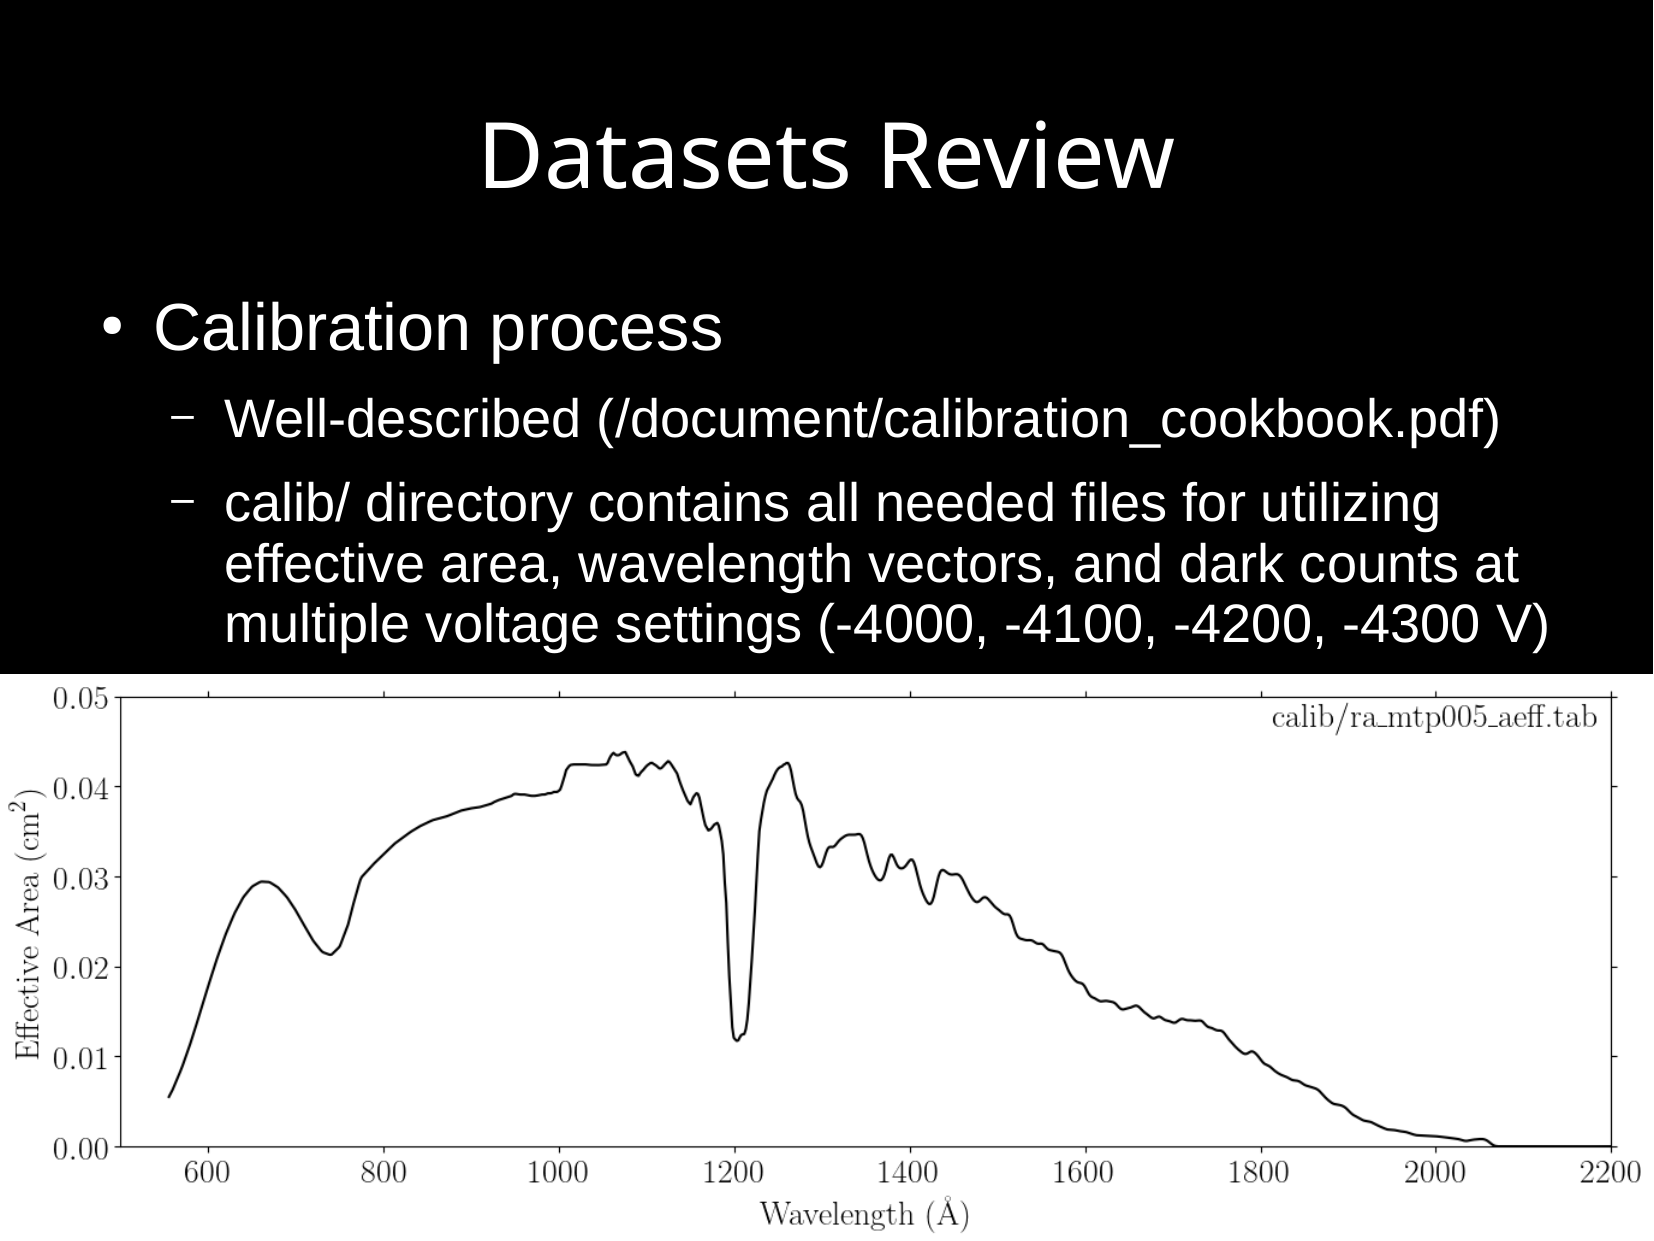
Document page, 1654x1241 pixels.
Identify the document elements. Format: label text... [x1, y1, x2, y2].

list Calibration process Well-described (/document/calibration_cookbook.pdf) calib/ directory contains all needed files for utilizing effective area, wavelength vectors, and dark counts at multiple voltage settings (-4000, -4100, -4200, -4300 V) [82, 290, 1571, 674]
picture [0, 674, 1653, 1241]
title Datasets Review [82, 49, 1571, 257]
